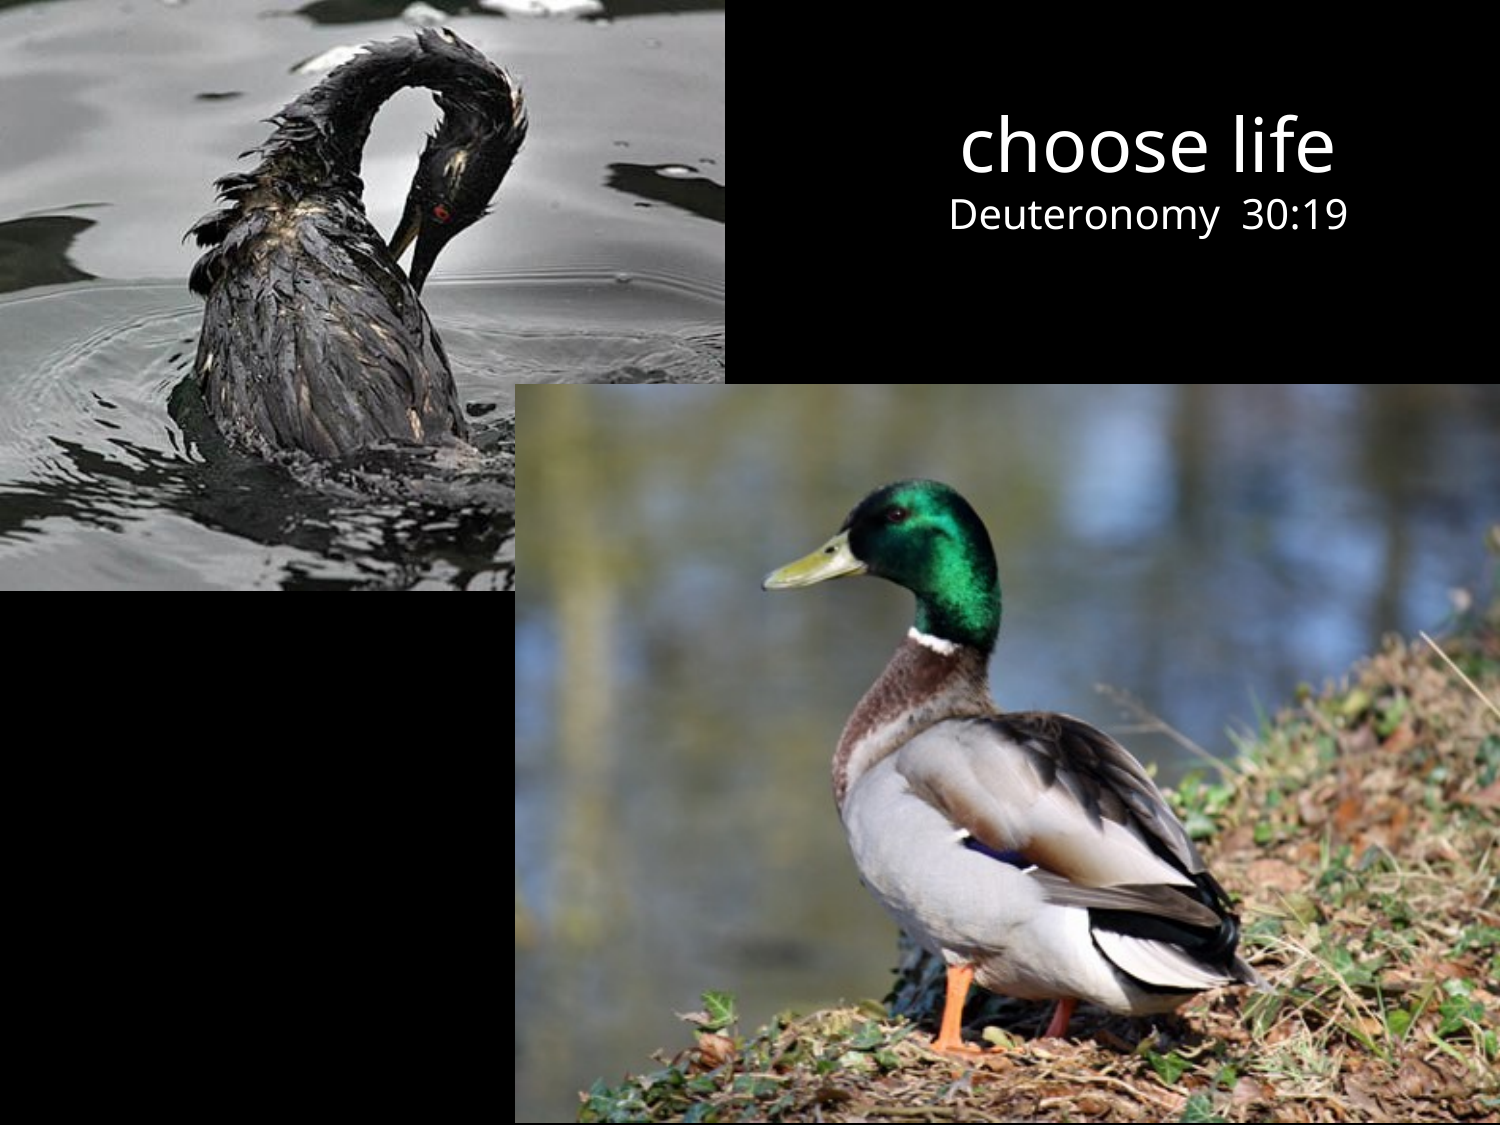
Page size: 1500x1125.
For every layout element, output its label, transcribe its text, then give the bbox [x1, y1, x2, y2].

text_box choose life Deuteronomy 30:19 [797, 0, 1500, 381]
picture [0, 0, 1500, 1123]
